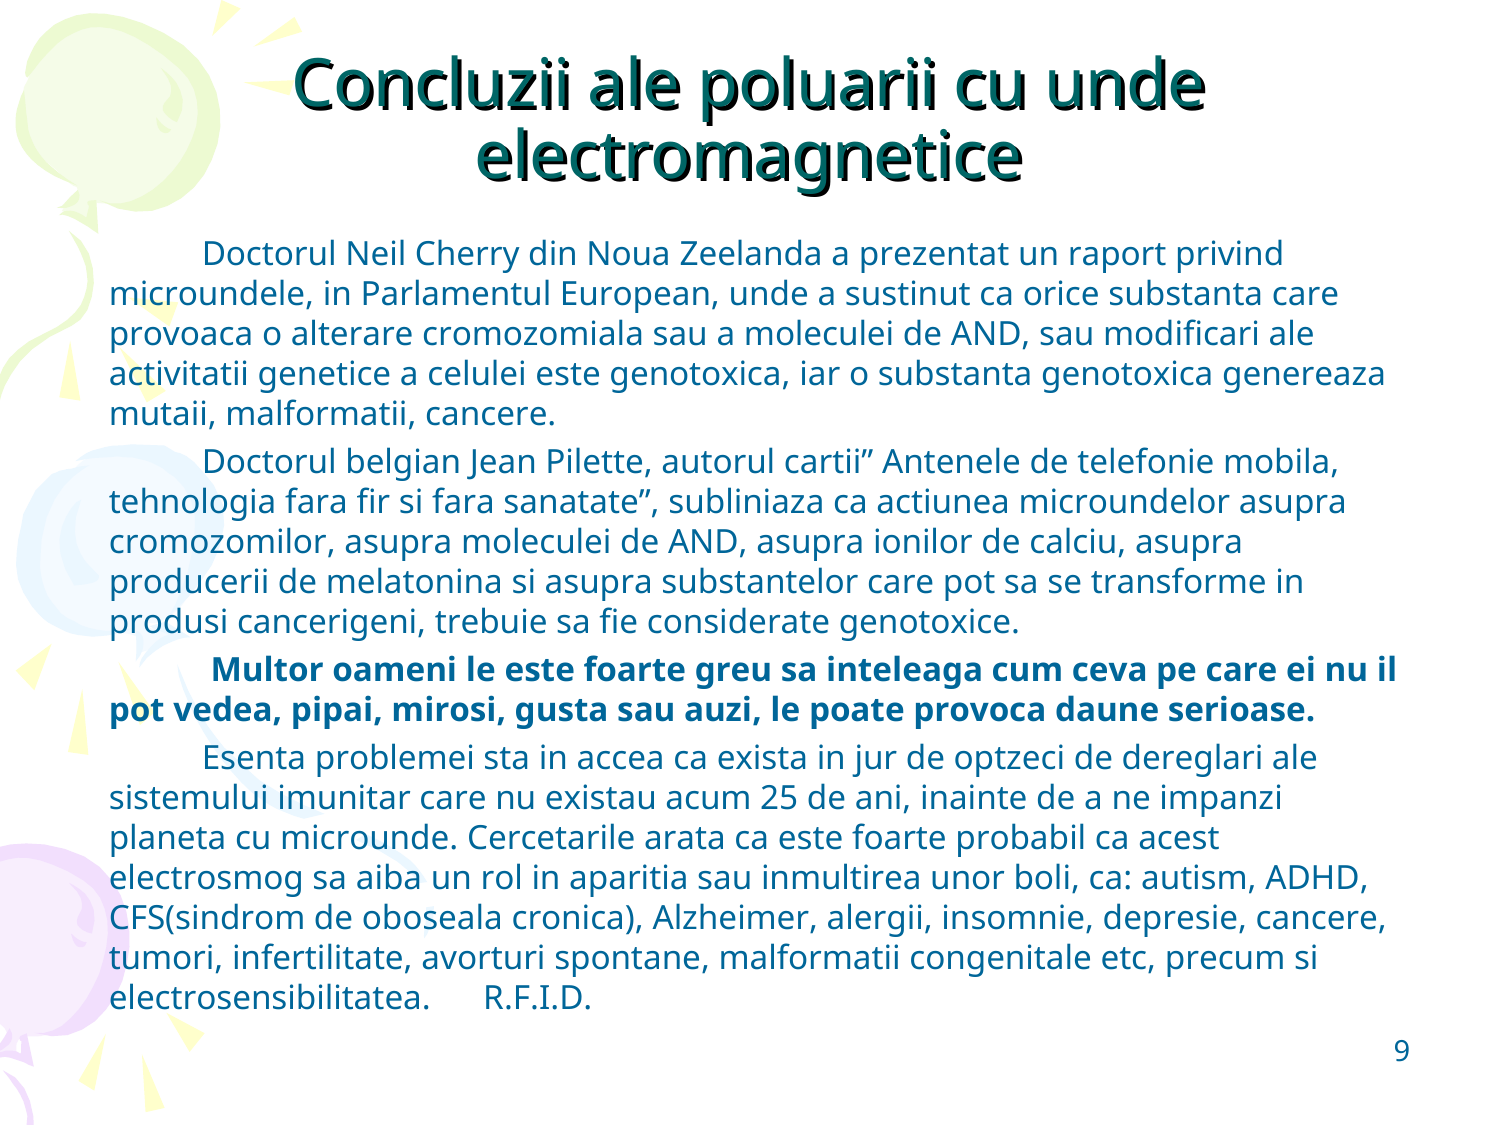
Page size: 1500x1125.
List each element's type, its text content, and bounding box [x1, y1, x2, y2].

text_box <number> [1074, 1024, 1426, 1100]
text_box Concluzii ale poluarii cu unde electromagnetice [72, 41, 1426, 201]
text_box Doctorul Neil Cherry din Noua Zeelanda a prezentat un raport privind microundele, in Parlamentul European, unde a sustinut ca orice substanta care provoaca o alterare cromozomiala sau a moleculei de AND, sau modificari ale activitatii genetice a celulei este genotoxica, iar o substanta genotoxica genereaza mutaii, malformatii, cancere. Doctorul belgian Jean Pilette, autorul cartii” Antenele de telefonie mobila, tehnologia fara fir si fara sanatate”, subliniaza ca actiunea microundelor asupra cromozomilor, asupra moleculei de AND, asupra ionilor de calciu, asupra producerii de melatonina si asupra substantelor care pot sa se transforme in produsi cancerigeni, trebuie sa fie considerate genotoxice. Multor oameni le este foarte greu sa inteleaga cum ceva pe care ei nu il pot vedea, pipai, mirosi, gusta sau auzi, le poate provoca daune serioase. Esenta problemei sta in accea ca exista in jur de optzeci de dereglari ale sistemului imunitar care nu existau acum 25 de ani, inainte de a ne impanzi planeta cu microunde. Cercetarile arata ca este foarte probabil ca acest electrosmog sa aiba un rol in aparitia sau inmultirea unor boli, ca: autism, ADHD, CFS(sindrom de oboseala cronica), Alzheimer, alergii, insomnie, depresie, cancere, tumori, infertilitate, avorturi spontane, malformatii congenitale etc, precum si electrosensibilitatea. R.F.I.D. [37, 224, 1426, 1063]
